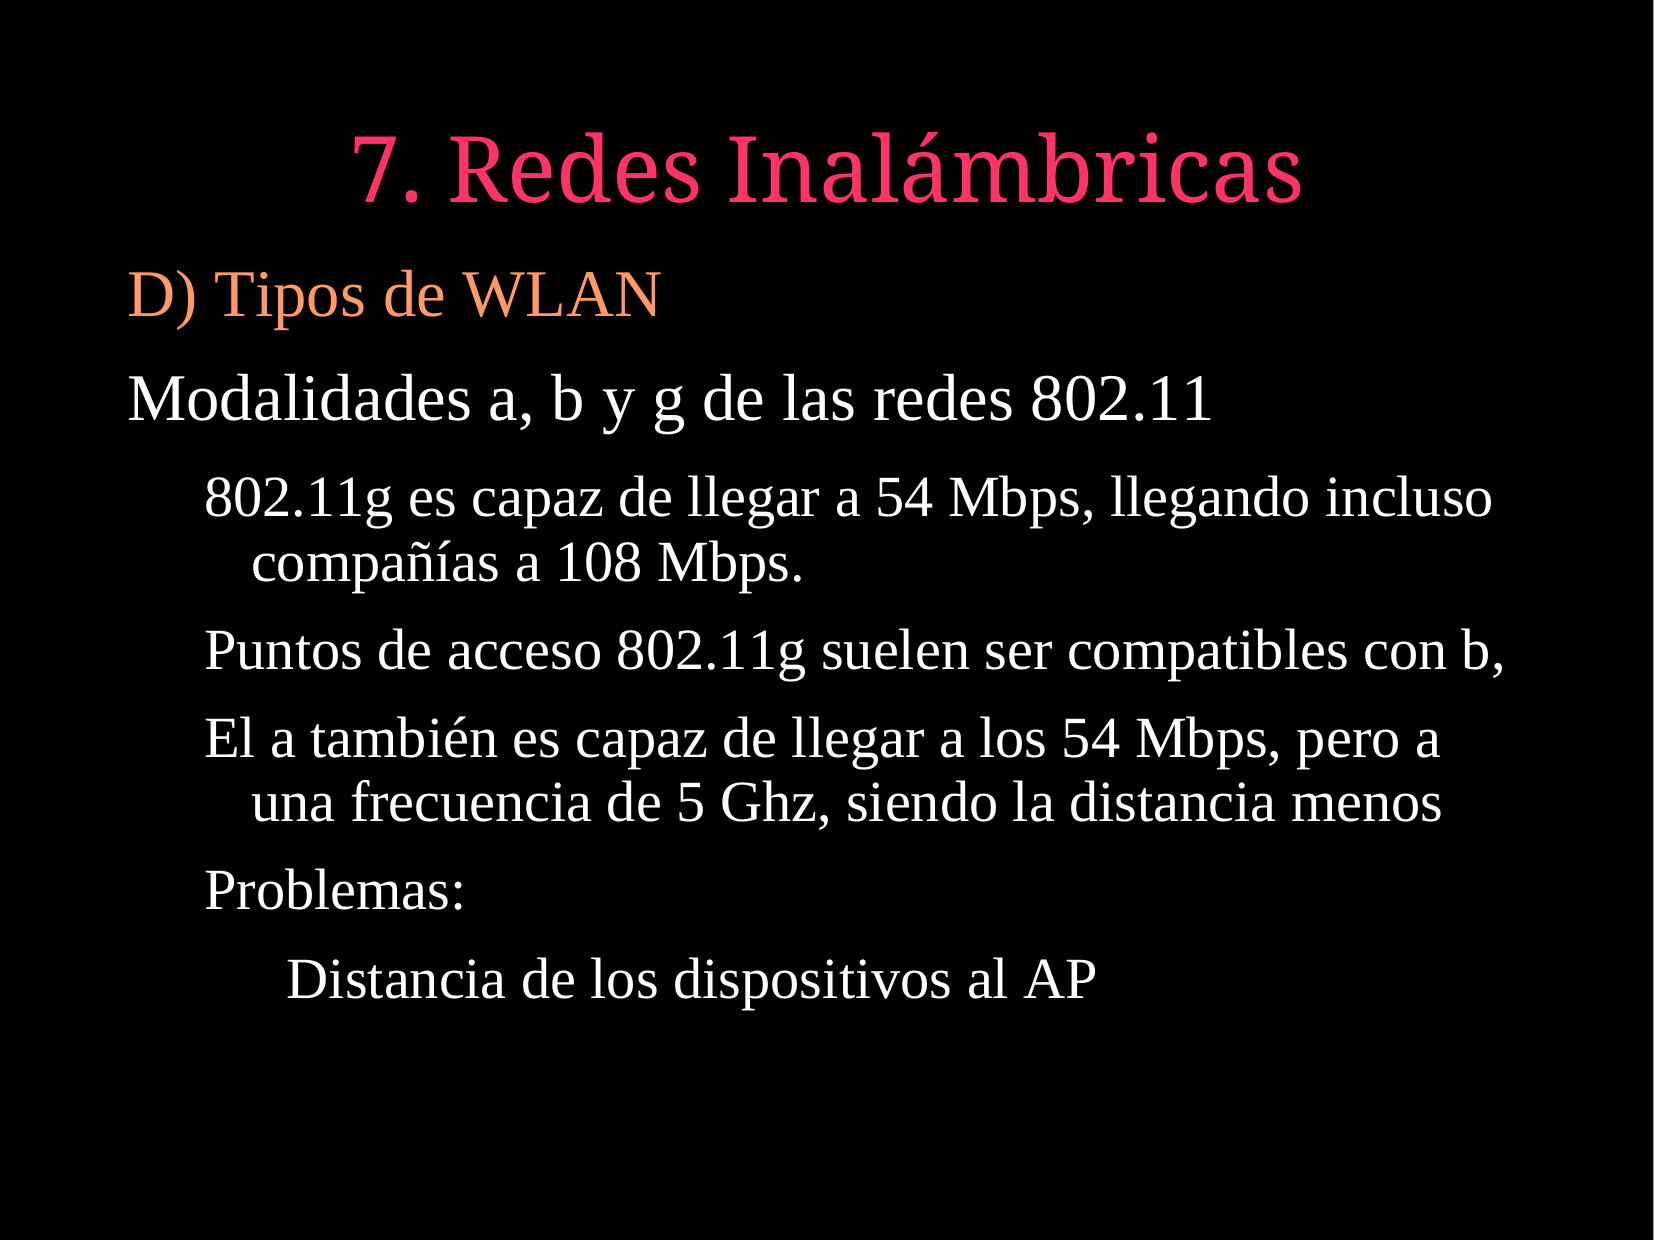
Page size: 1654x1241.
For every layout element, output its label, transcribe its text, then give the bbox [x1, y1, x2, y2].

list D) Tipos de WLAN Modalidades a, b y g de las redes 802.11 802.11g es capaz de llegar a 54 Mbps, llegando incluso compañías a 108 Mbps. Puntos de acceso 802.11g suelen ser compatibles con b, El a también es capaz de llegar a los 54 Mbps, pero a una frecuencia de 5 Ghz, siendo la distancia menos Problemas: Distancia de los dispositivos al AP [109, 257, 1534, 1189]
title 7. Redes Inalámbricas [121, 63, 1534, 257]
